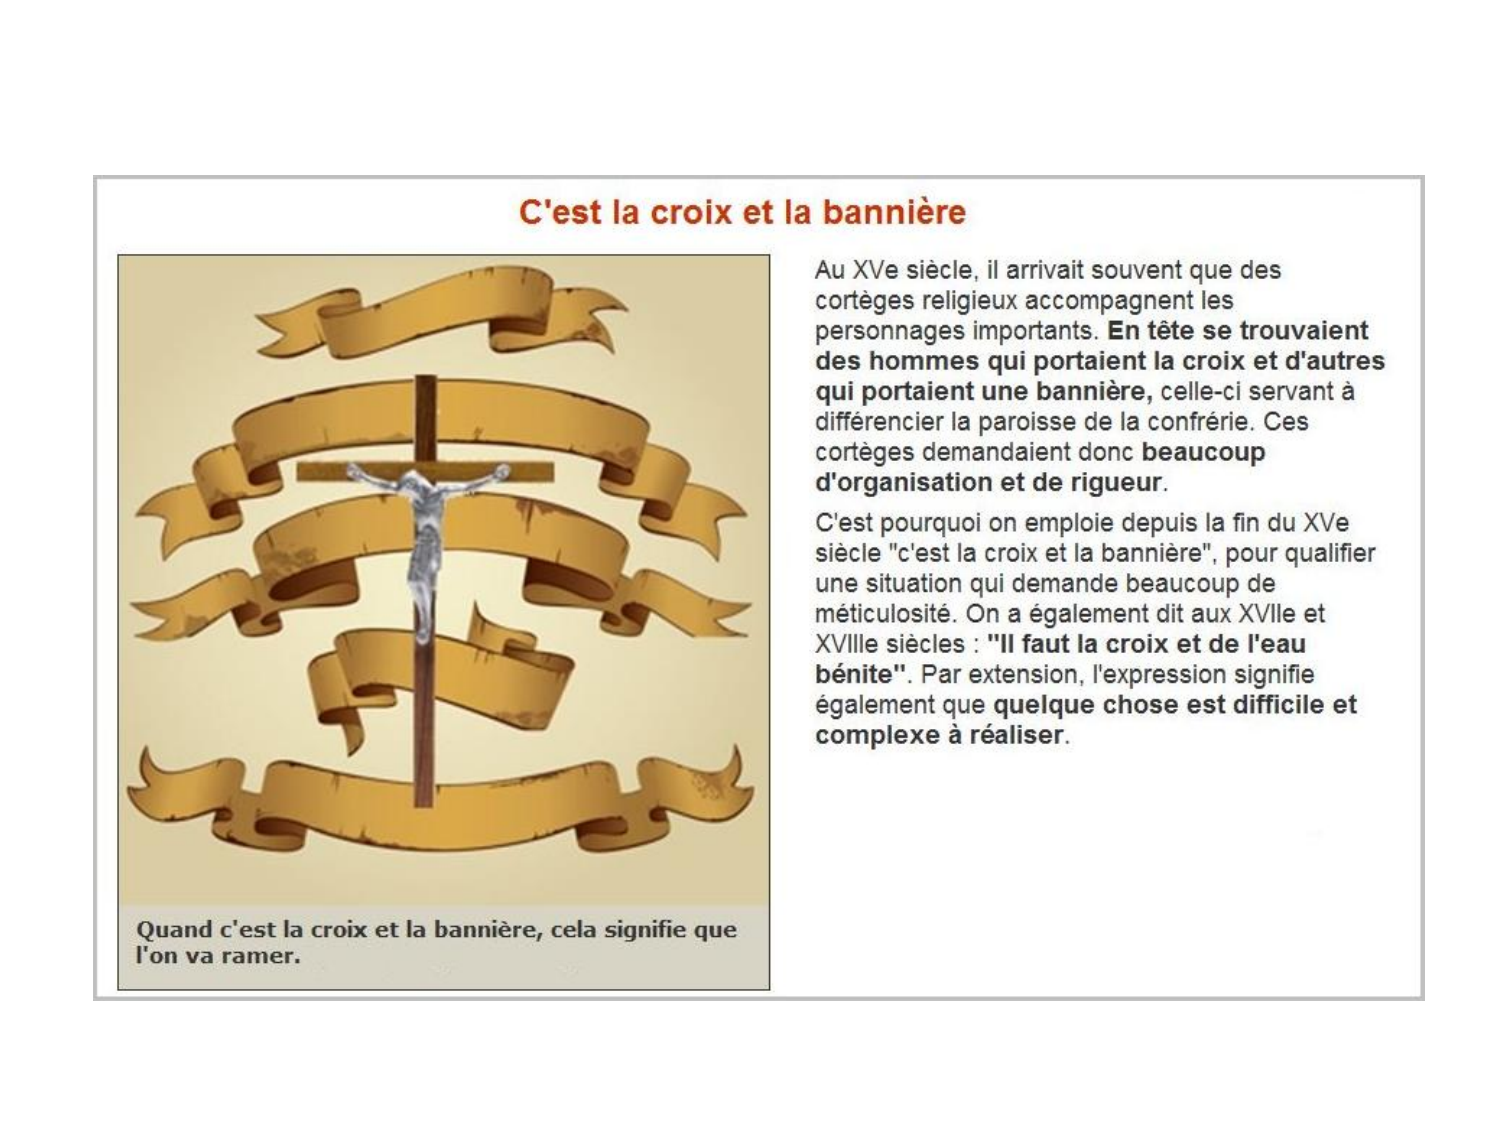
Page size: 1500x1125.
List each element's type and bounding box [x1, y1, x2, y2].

text_box [93, 175, 1425, 1002]
title [75, 45, 1426, 233]
